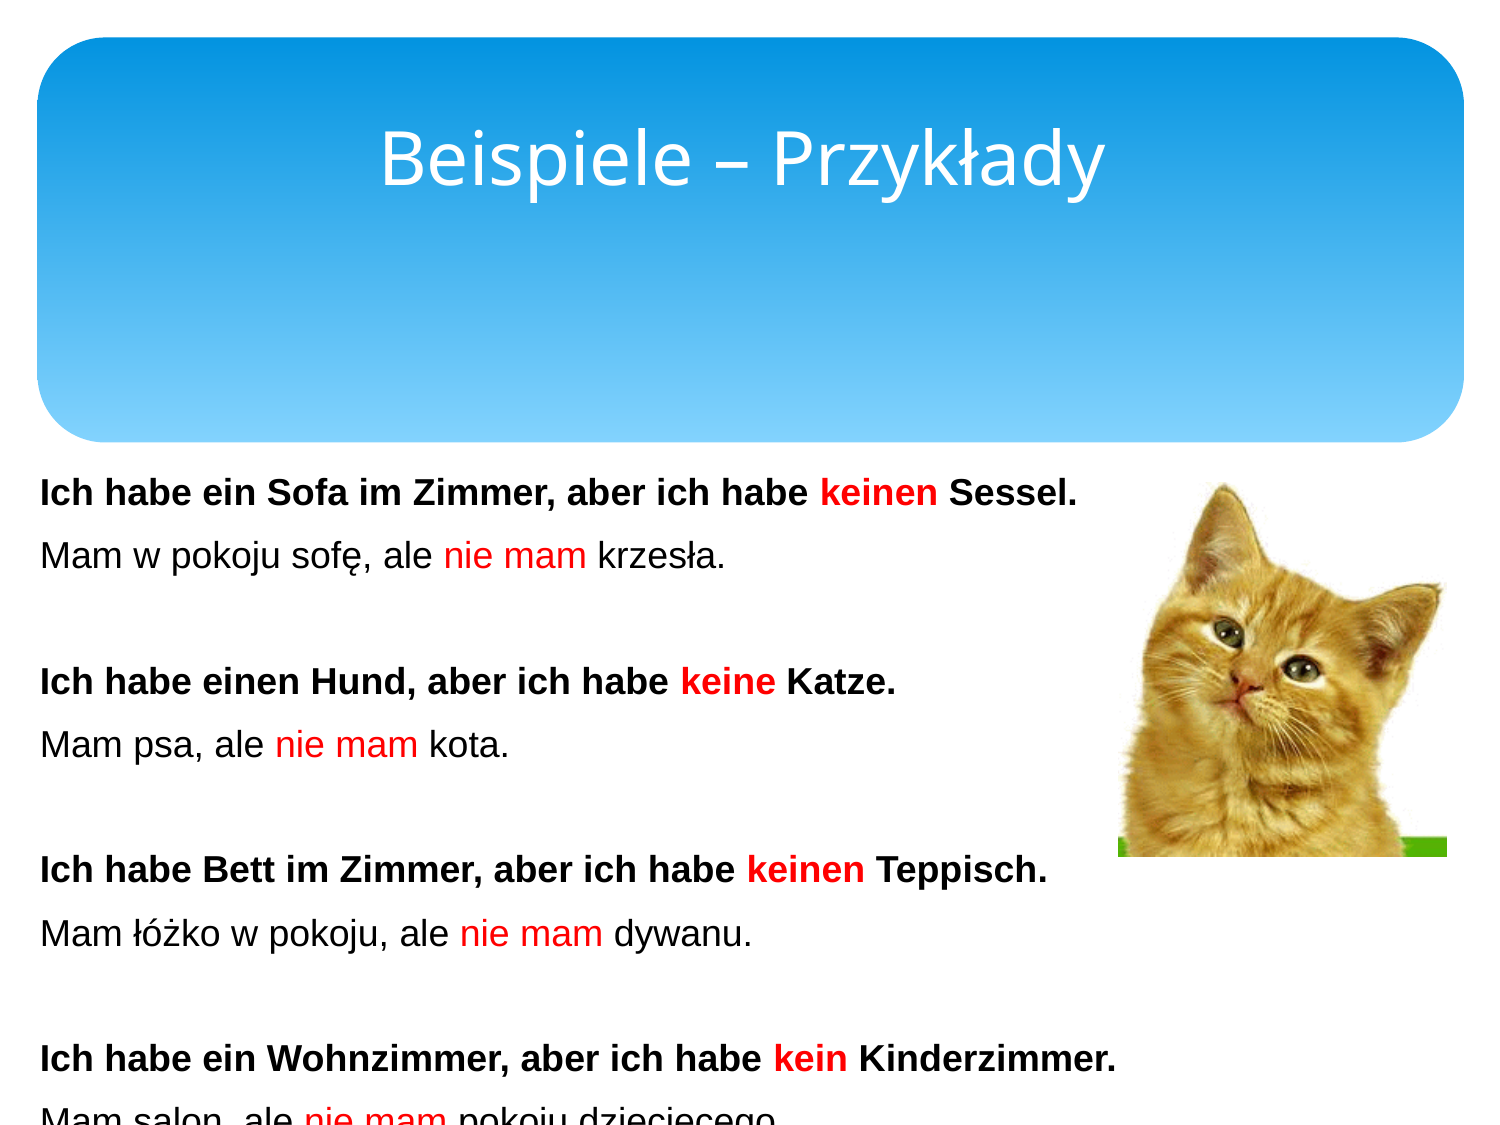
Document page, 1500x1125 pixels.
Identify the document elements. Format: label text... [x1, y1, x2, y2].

text_box Ich habe ein Sofa im Zimmer, aber ich habe keinen Sessel. Mam w pokoju sofę, ale nie mam krzesła. Ich habe einen Hund, aber ich habe keine Katze. Mam psa, ale nie mam kota. Ich habe Bett im Zimmer, aber ich habe keinen Teppisch. Mam łóżko w pokoju, ale nie mam dywanu. Ich habe ein Wohnzimmer, aber ich habe kein Kinderzimmer. Mam salon, ale nie mam pokoju dziecięcego. [25, 442, 1329, 1125]
title Beispiele – Przykłady [76, 90, 1427, 296]
picture [1118, 482, 1447, 857]
